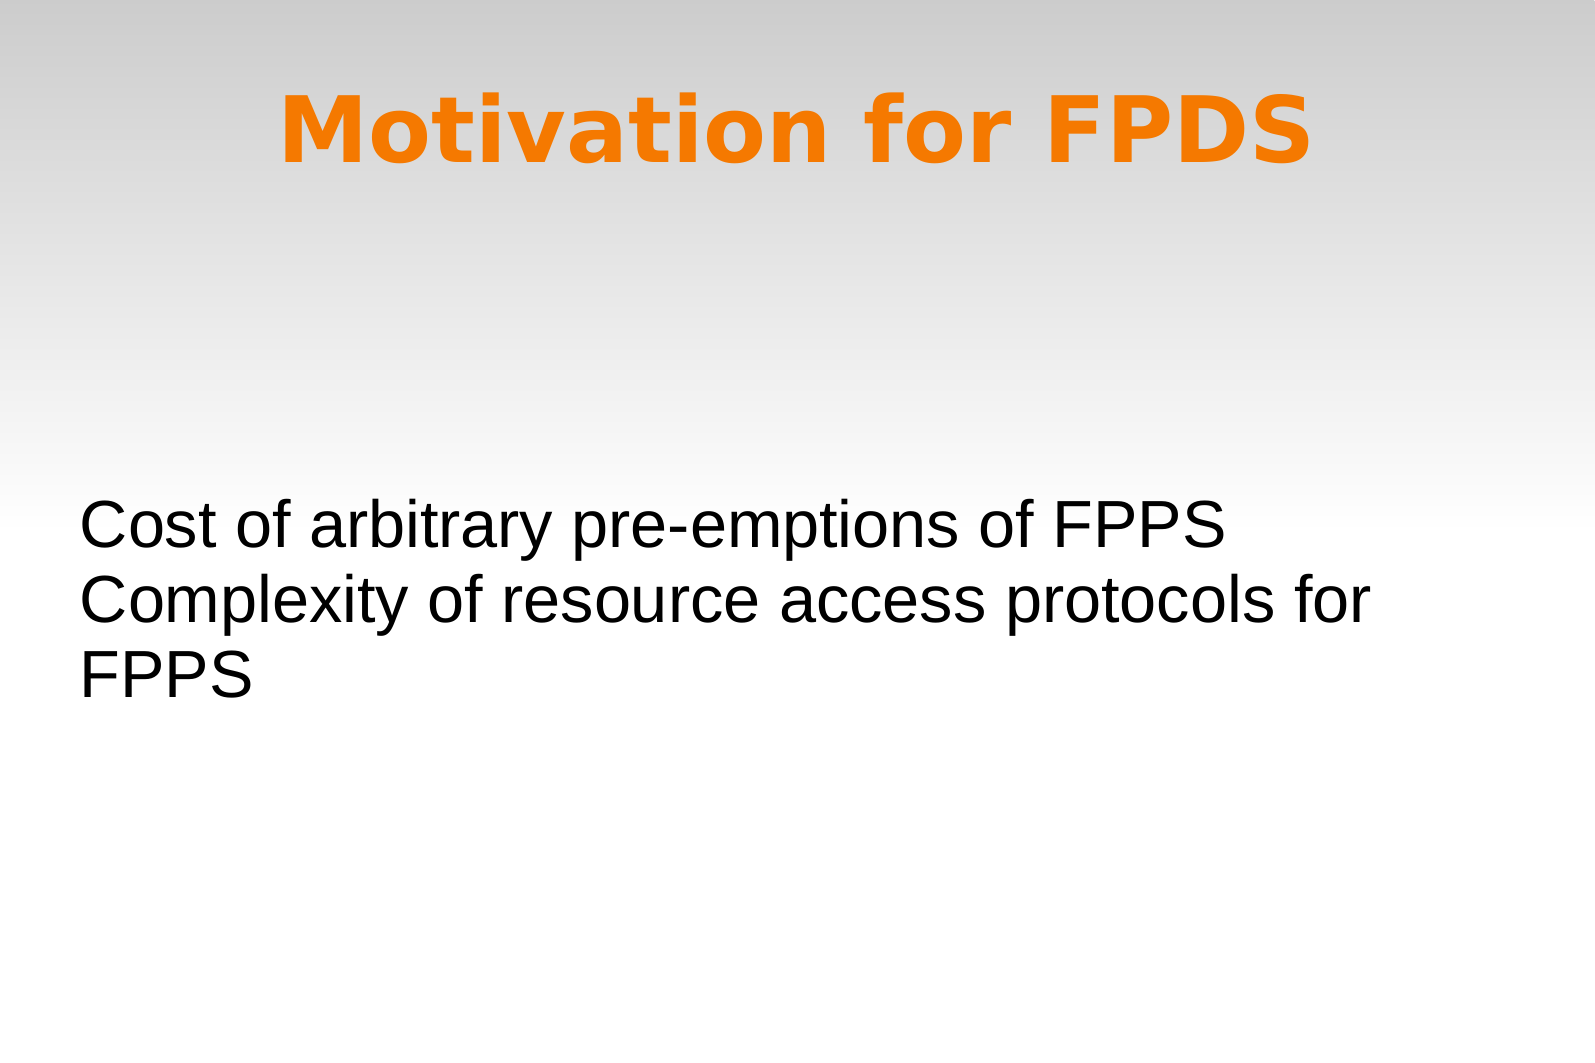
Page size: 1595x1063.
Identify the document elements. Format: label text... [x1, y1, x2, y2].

subtitle Cost of arbitrary pre-emptions of FPPS Complexity of resource access protocols for FPPS [79, 256, 1515, 943]
title Motivation for FPDS [79, 49, 1515, 213]
